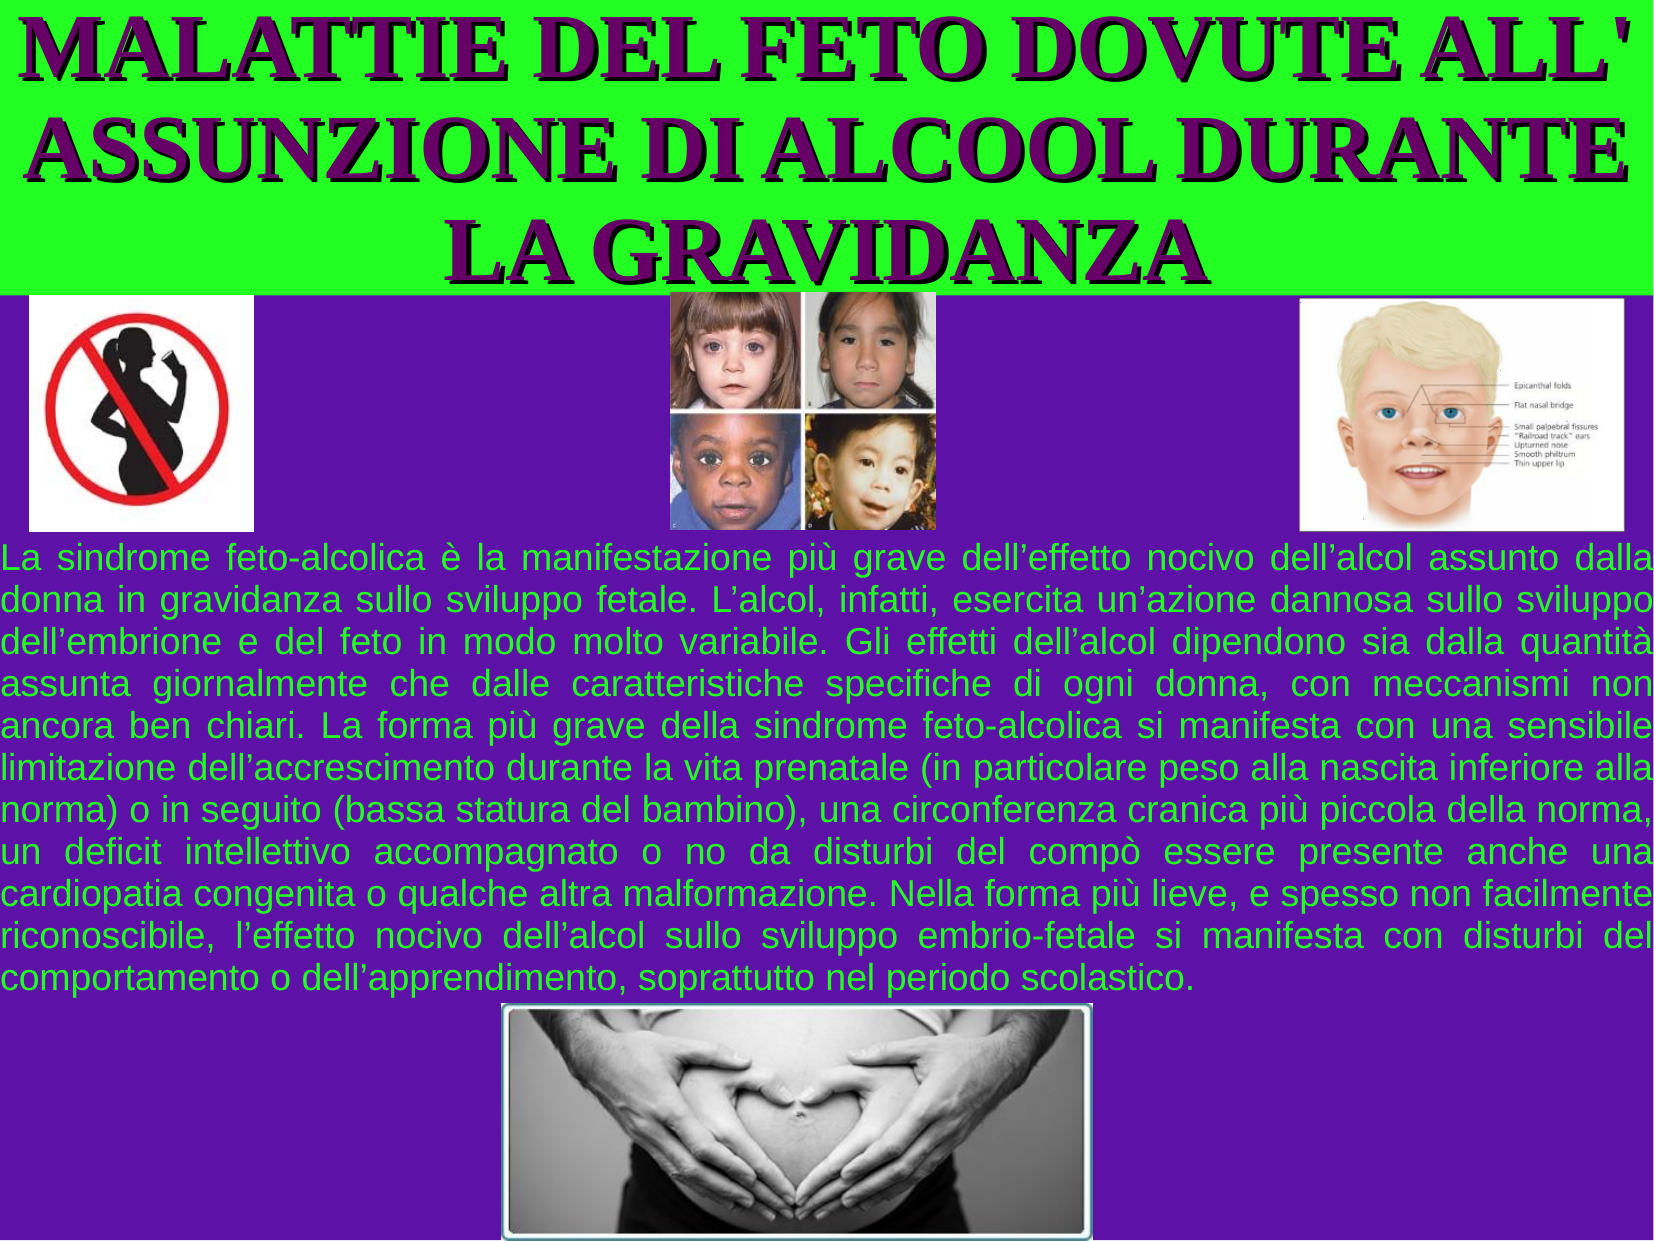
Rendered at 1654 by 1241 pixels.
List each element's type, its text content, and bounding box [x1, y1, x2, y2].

picture [670, 292, 936, 530]
picture [29, 295, 254, 532]
picture [1299, 298, 1625, 532]
picture [501, 1003, 1093, 1241]
title MALATTIE DEL FETO DOVUTE ALL' ASSUNZIONE DI ALCOOL DURANTE LA GRAVIDANZA [0, 0, 1654, 295]
subtitle La sindrome feto-alcolica è la manifestazione più grave dell’effetto nocivo dell’alcol assunto dalla donna in gravidanza sullo sviluppo fetale. L’alcol, infatti, esercita un’azione dannosa sullo sviluppo dell’embrione e del feto in modo molto variabile. Gli effetti dell’alcol dipendono sia dalla quantità assunta giornalmente che dalle caratteristiche specifiche di ogni donna, con meccanismi non ancora ben chiari. La forma più grave della sindrome feto-alcolica si manifesta con una sensibile limitazione dell’accrescimento durante la vita prenatale (in particolare peso alla nascita inferiore alla norma) o in seguito (bassa statura del bambino), una circonferenza cranica più piccola della norma, un deficit intellettivo accompagnato o no da disturbi del compò essere presente anche una cardiopatia congenita o qualche altra malformazione. Nella forma più lieve, e spesso non facilmente riconoscibile, l’effetto nocivo dell’alcol sullo sviluppo embrio-fetale si manifesta con disturbi del comportamento o dell’apprendimento, soprattutto nel periodo scolastico. [0, 295, 1654, 1241]
text_box [206, 699, 1093, 1211]
